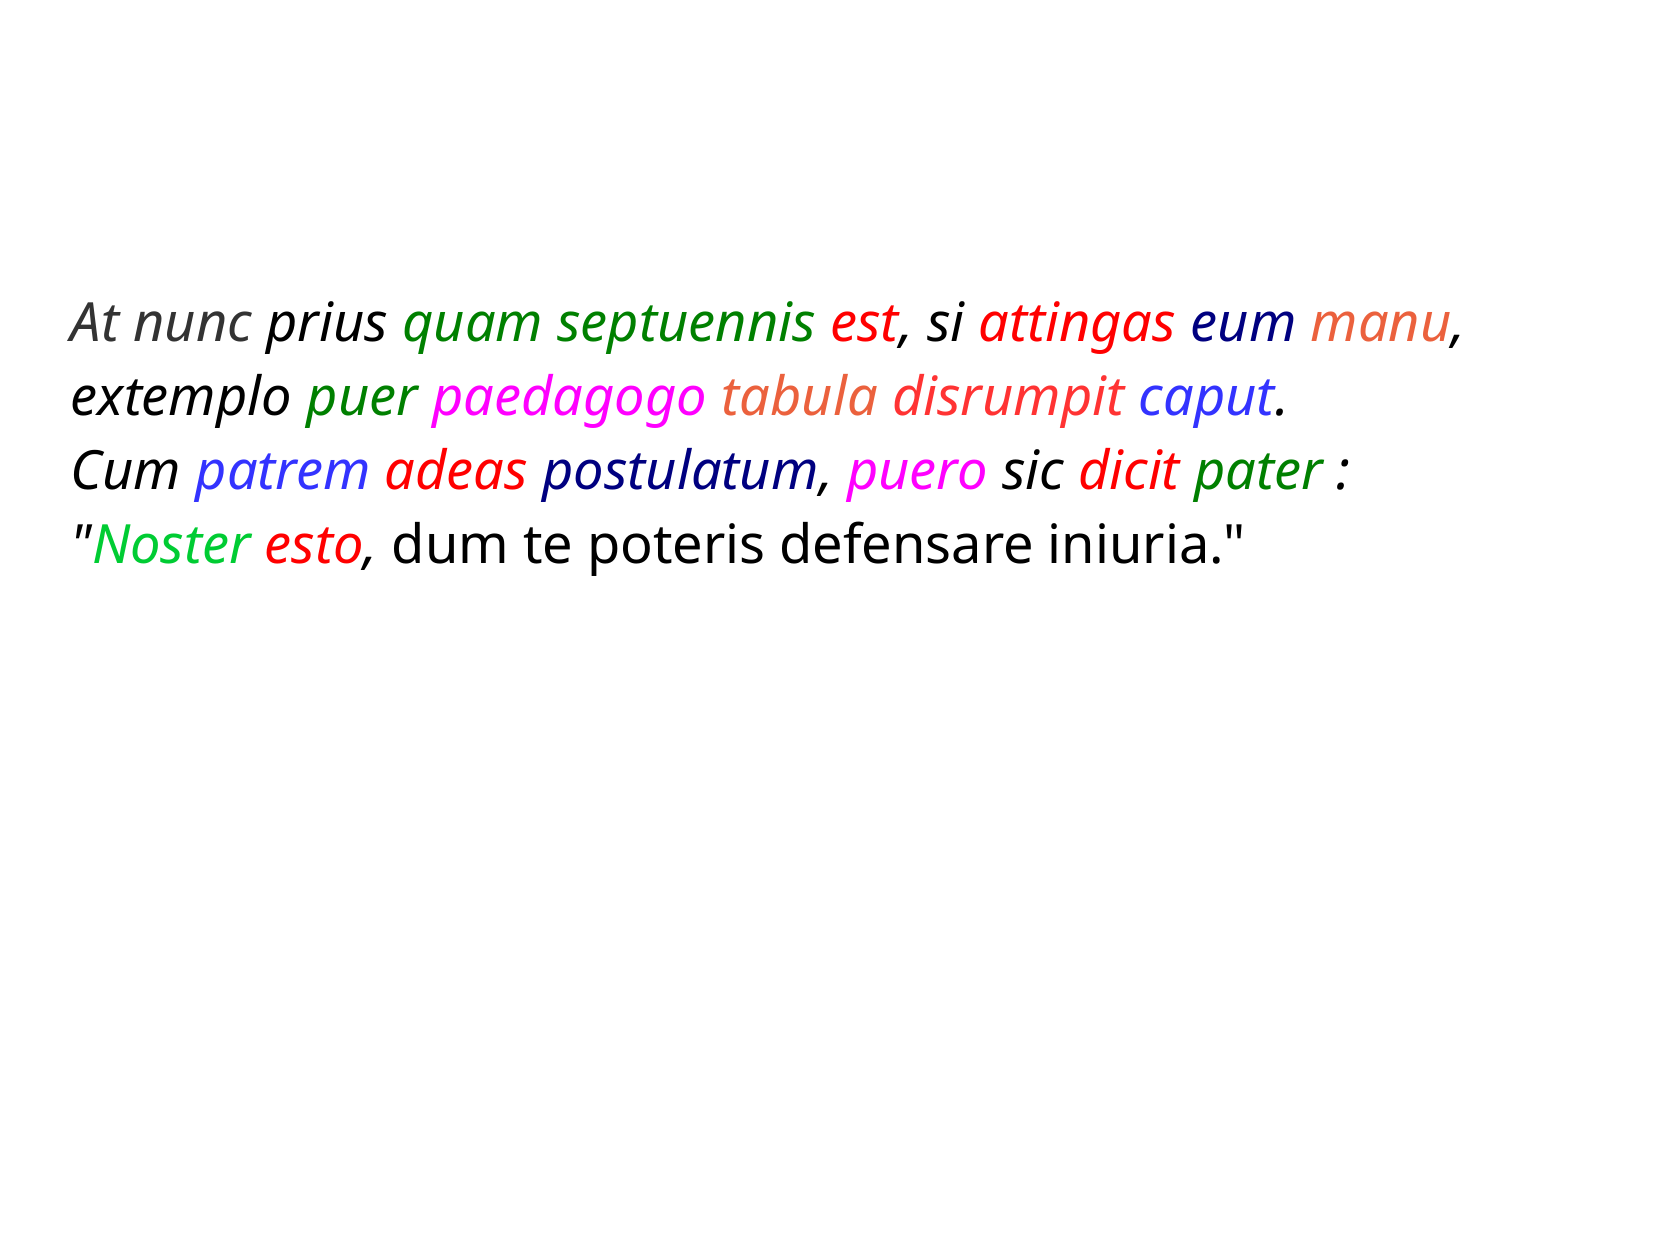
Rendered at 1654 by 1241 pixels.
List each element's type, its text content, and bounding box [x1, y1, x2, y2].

list At nunc prius quam septuennis est, si attingas eum manu, extemplo puer paedagogo tabula disrumpit caput. Cum patrem adeas postulatum, puero sic dicit pater : "Noster esto, dum te poteris defensare iniuria." [70, 283, 1559, 1191]
